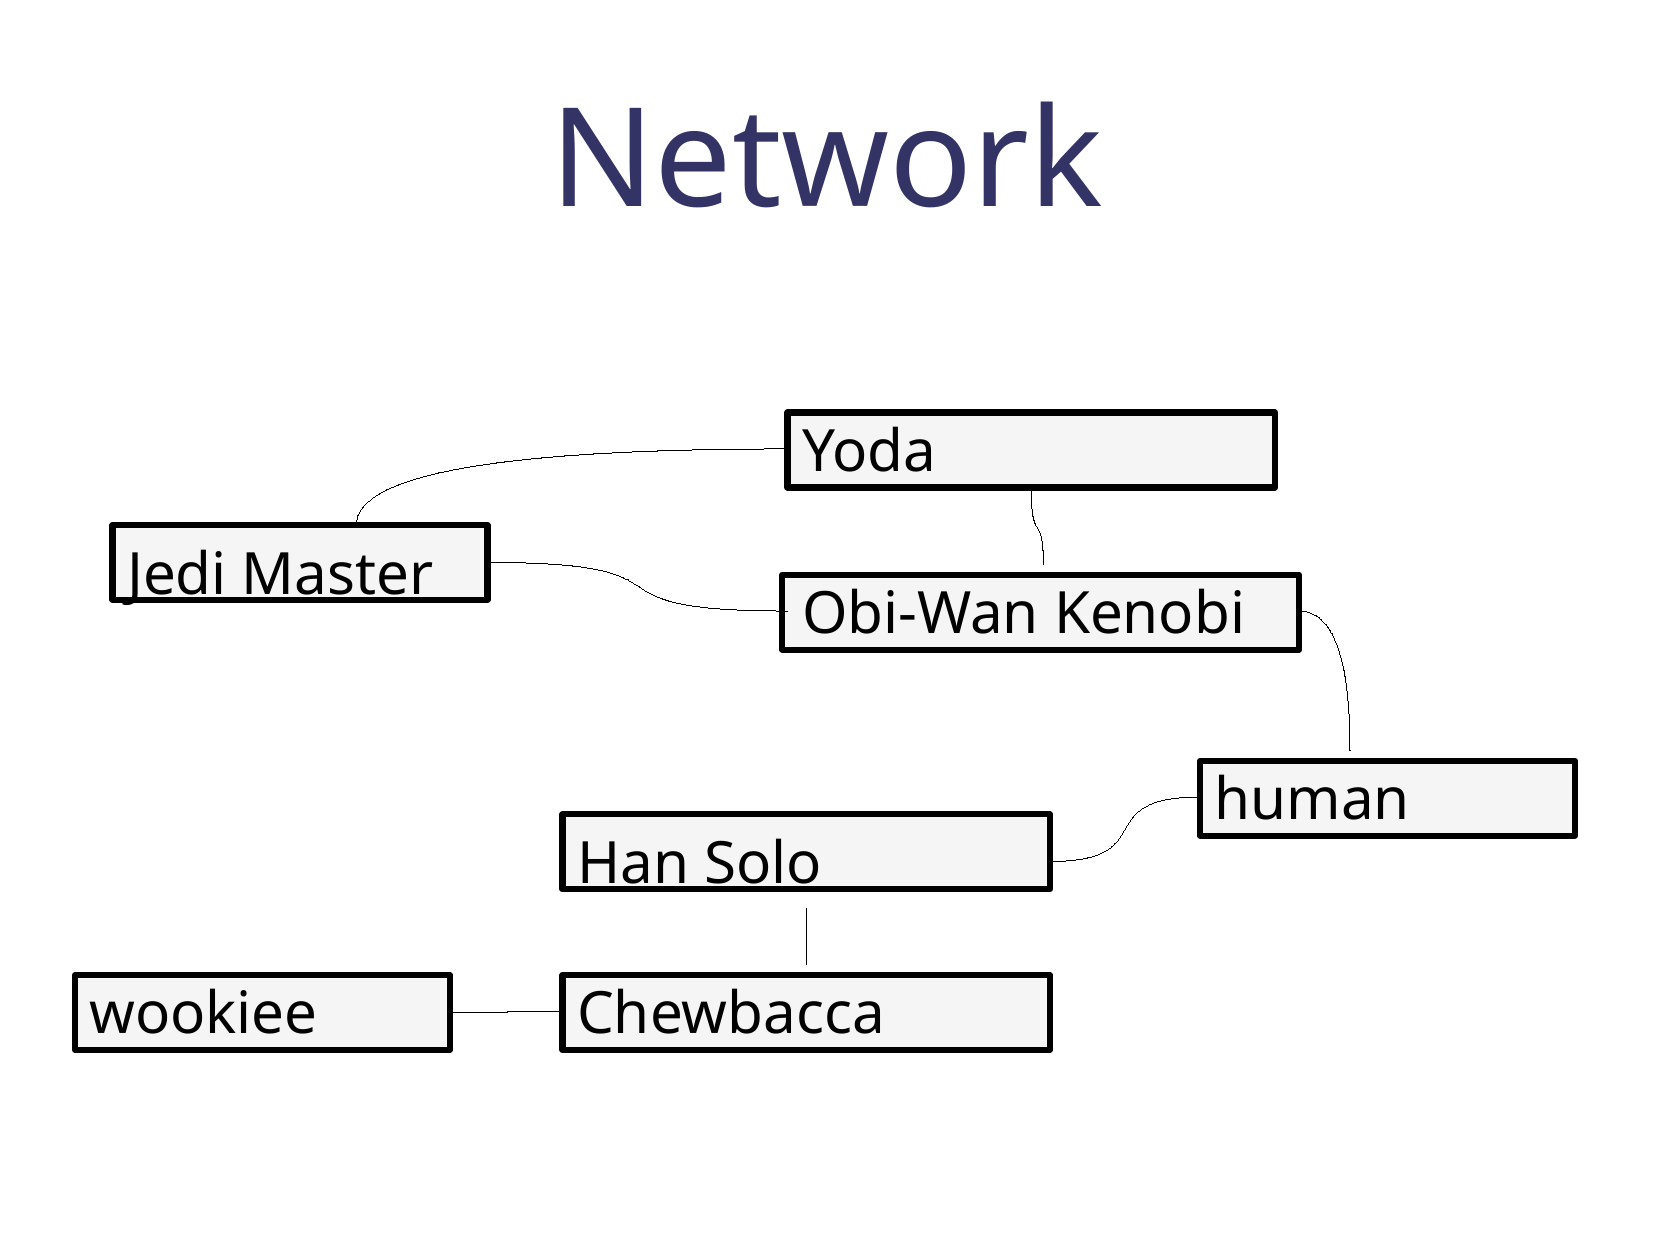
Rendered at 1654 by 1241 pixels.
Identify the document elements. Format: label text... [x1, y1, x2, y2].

text_box [376, 975, 451, 1051]
text_box Jedi Master [112, 525, 601, 611]
text_box Obi-Wan Kenobi [787, 564, 1300, 650]
text_box wookiee [75, 964, 376, 1051]
text_box [782, 574, 787, 611]
text_box [1501, 760, 1576, 836]
text_box Yoda [787, 401, 1276, 488]
text_box [782, 612, 787, 650]
text_box Han Solo [562, 814, 1051, 901]
title Network [82, 56, 1571, 250]
text_box Chewbacca [562, 964, 1051, 1051]
text_box human [1200, 750, 1501, 836]
